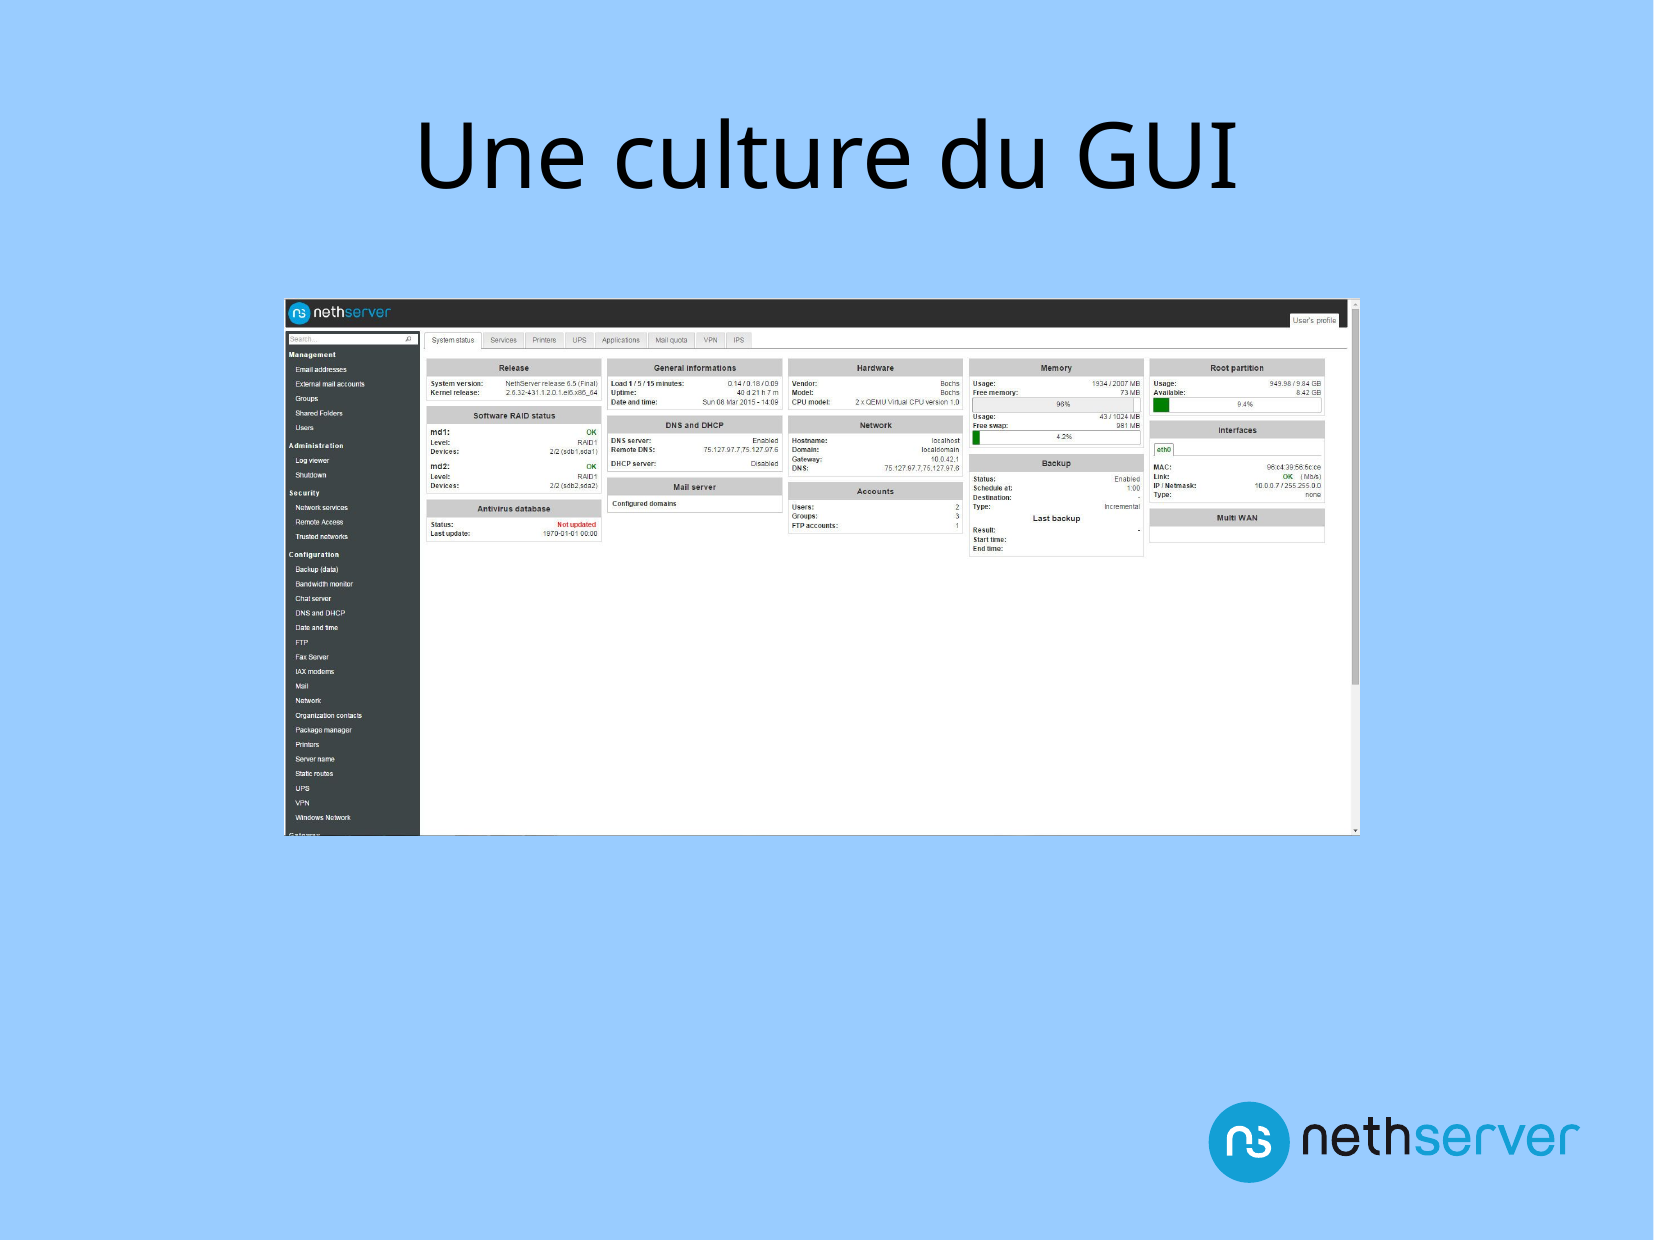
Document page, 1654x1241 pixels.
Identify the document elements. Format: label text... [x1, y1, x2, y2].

picture [284, 298, 1360, 836]
title Une culture du GUI [82, 49, 1571, 257]
picture [1015, 921, 1654, 1241]
